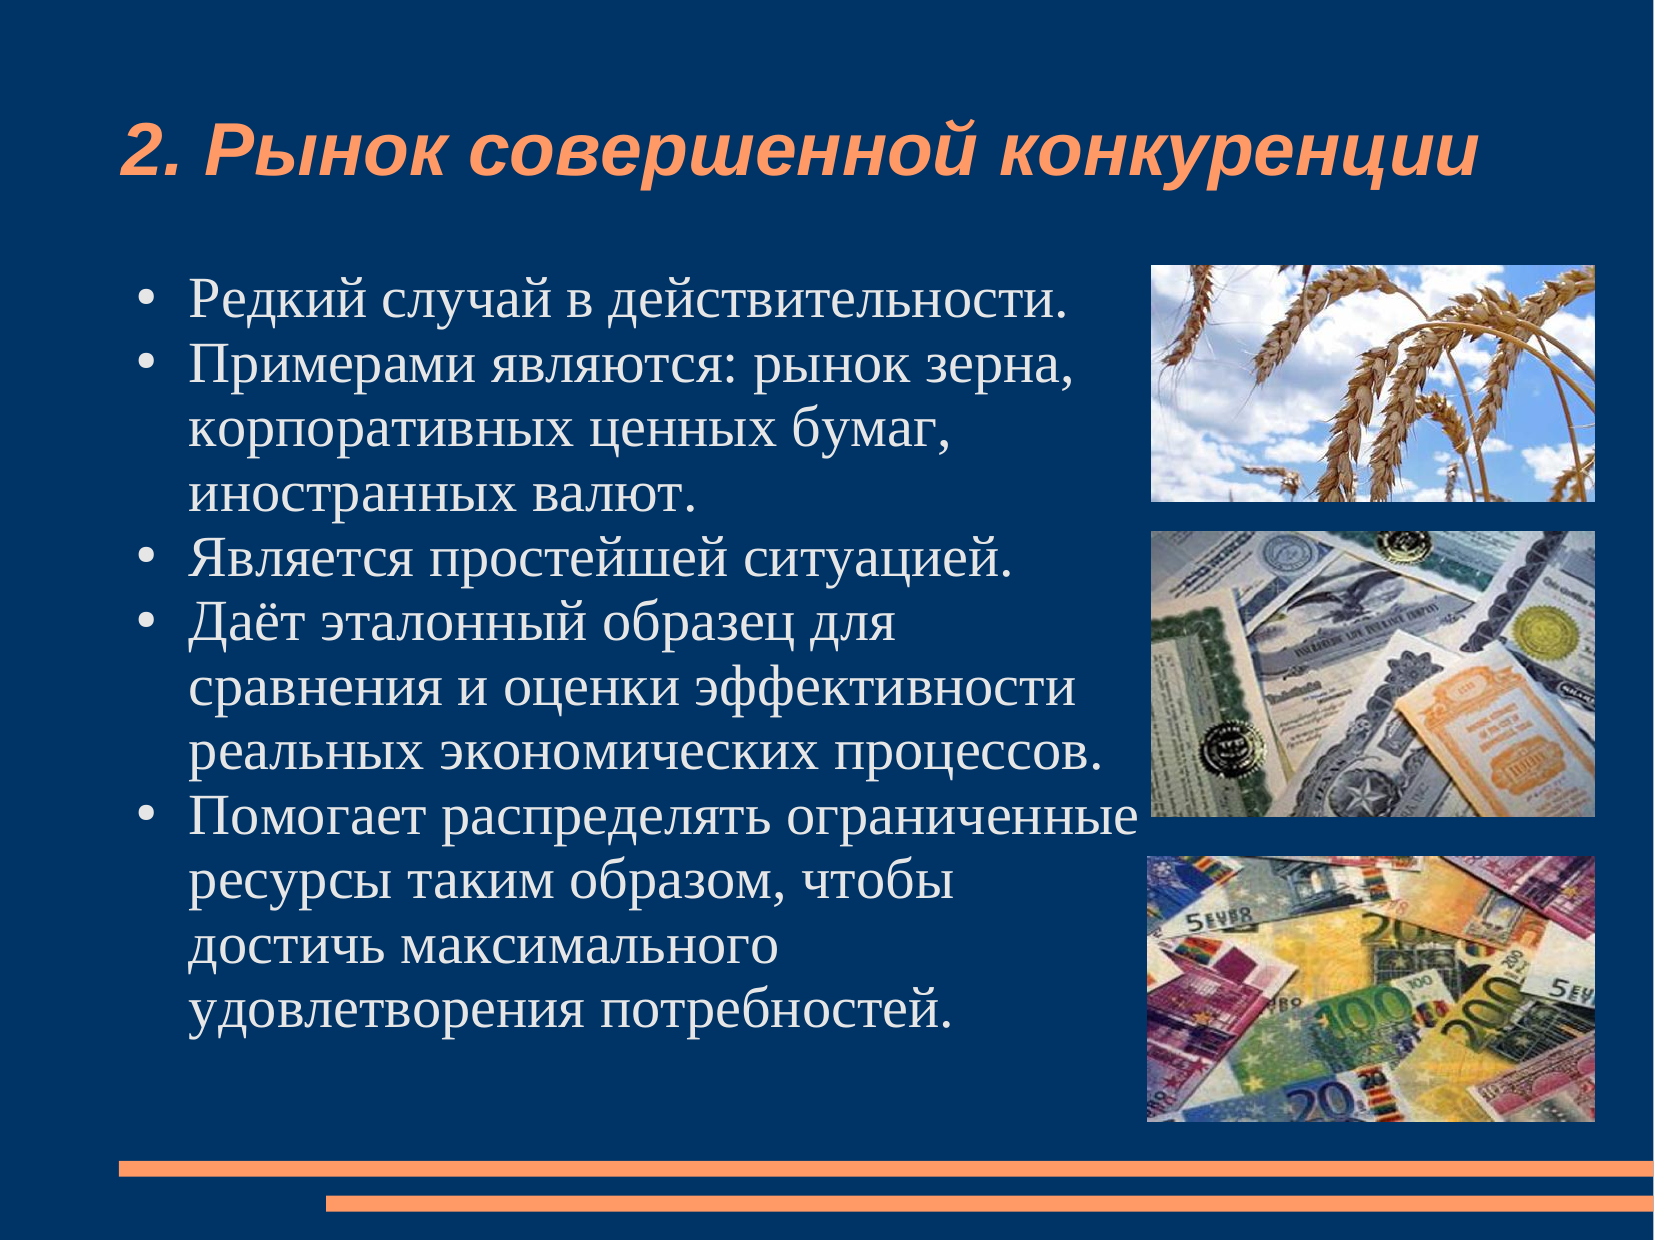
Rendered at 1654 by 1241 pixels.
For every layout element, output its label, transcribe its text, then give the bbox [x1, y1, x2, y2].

title 2. Рынок совершенной конкуренции [121, 53, 1534, 246]
picture [1151, 531, 1595, 817]
picture [1147, 856, 1595, 1123]
picture [1151, 265, 1595, 502]
list Редкий случай в действительности. Примерами являются: рынок зерна, корпоративных ценных бумаг, иностранных валют. Является простейшей ситуацией. Даёт эталонный образец для сравнения и оценки эффективности реальных экономических процессов. Помогает распределять ограниченные ресурсы таким образом, чтобы достичь максимального удовлетворения потребностей. [118, 265, 1152, 1241]
